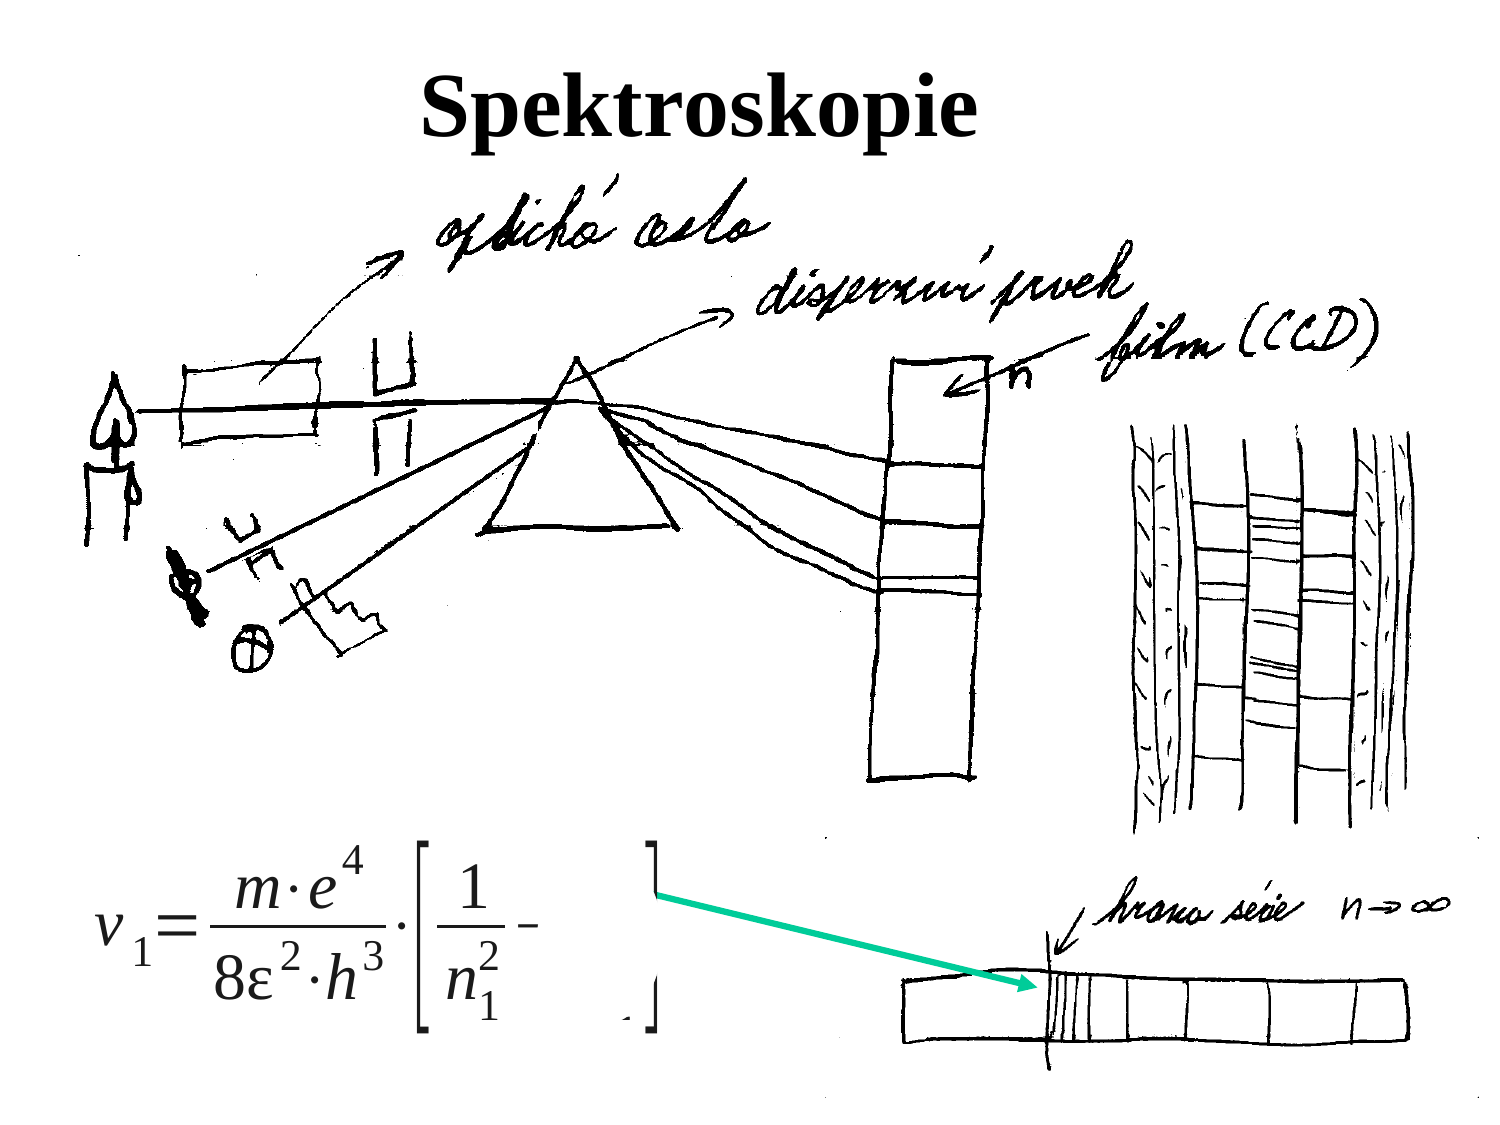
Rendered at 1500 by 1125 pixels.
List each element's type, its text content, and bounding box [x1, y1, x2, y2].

picture [0, 124, 1479, 1098]
text_box [537, 849, 663, 1026]
chart [77, 837, 685, 1038]
text_box Spektroskopie [224, 37, 1176, 163]
